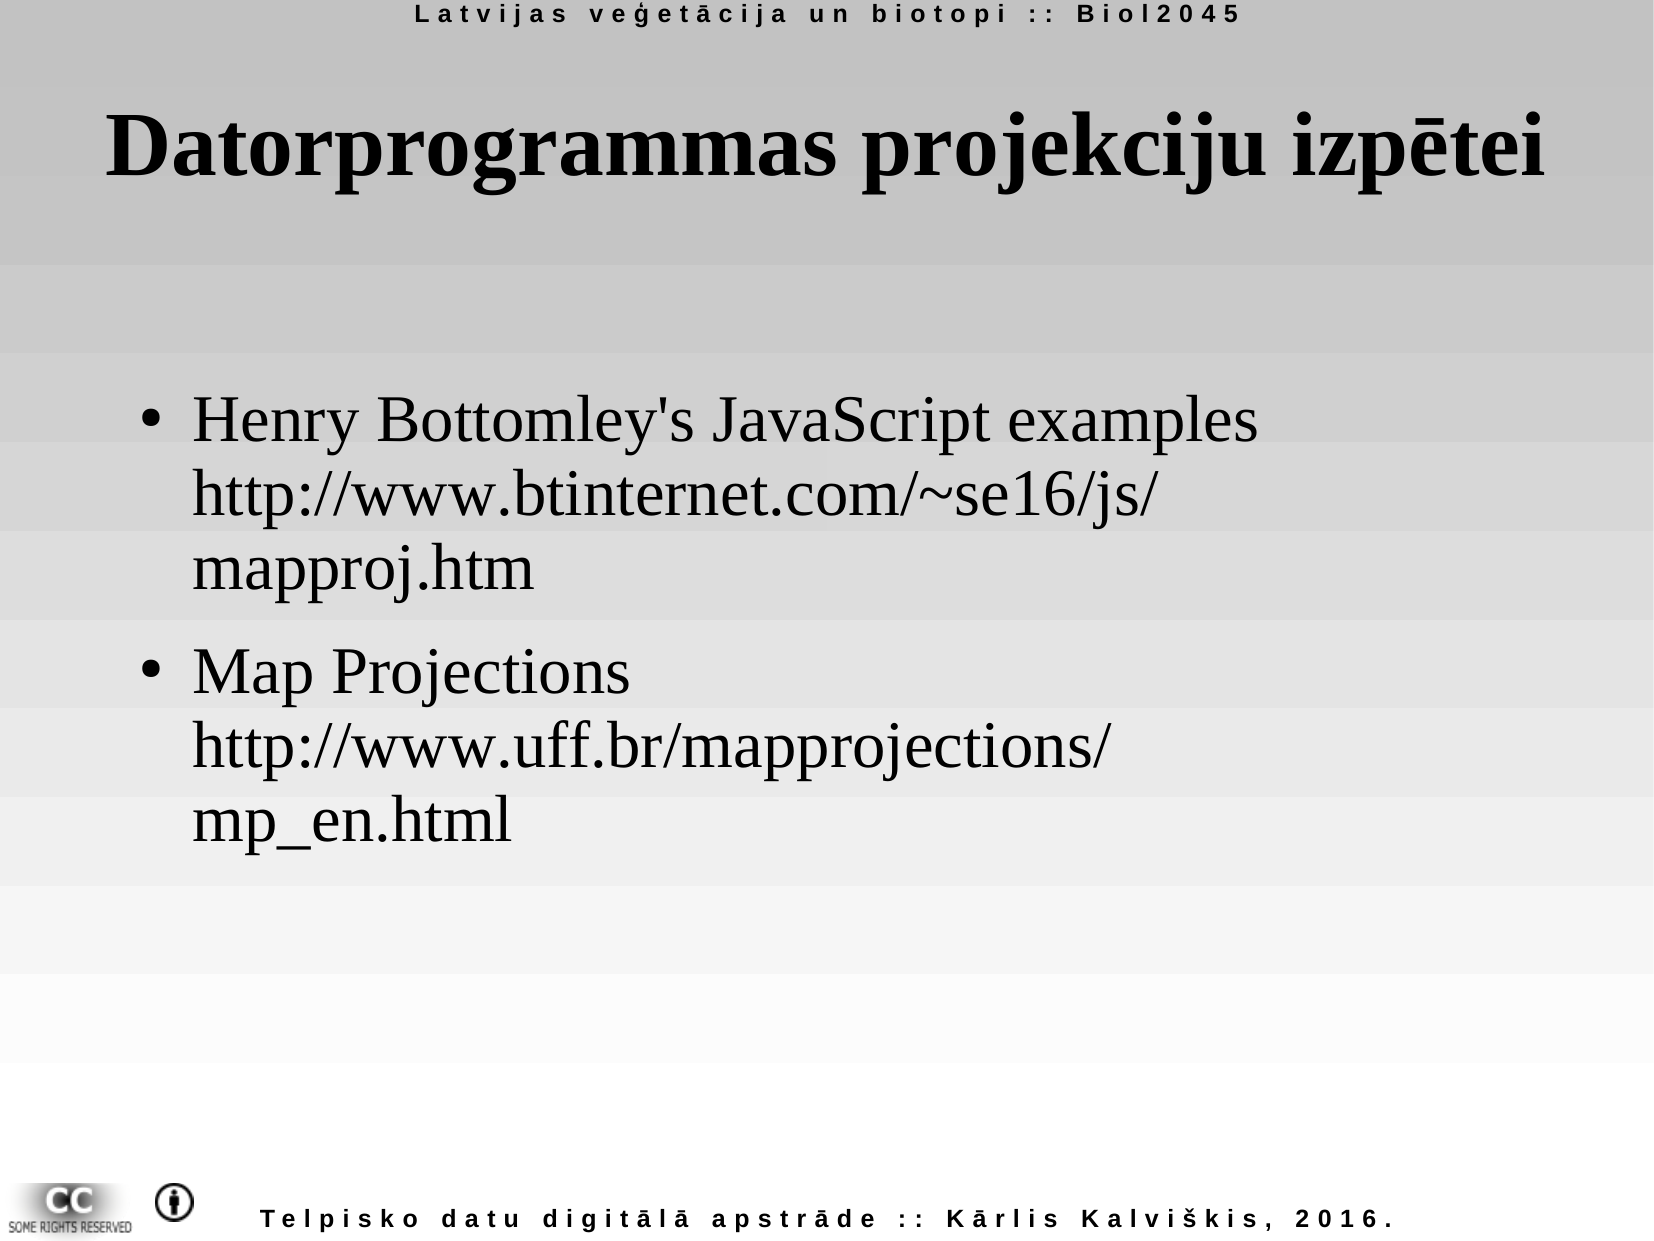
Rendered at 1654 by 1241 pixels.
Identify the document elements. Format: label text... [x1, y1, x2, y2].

picture [0, 287, 1654, 1241]
title Datorprogrammas projekciju izpētei [0, 1, 1654, 287]
list Henry Bottomley's JavaScript examples http://www.btinternet.com/~se16/js/ mapproj.htm Map Projections http://www.uff.br/mapprojections/ mp_en.html [121, 381, 1534, 1194]
